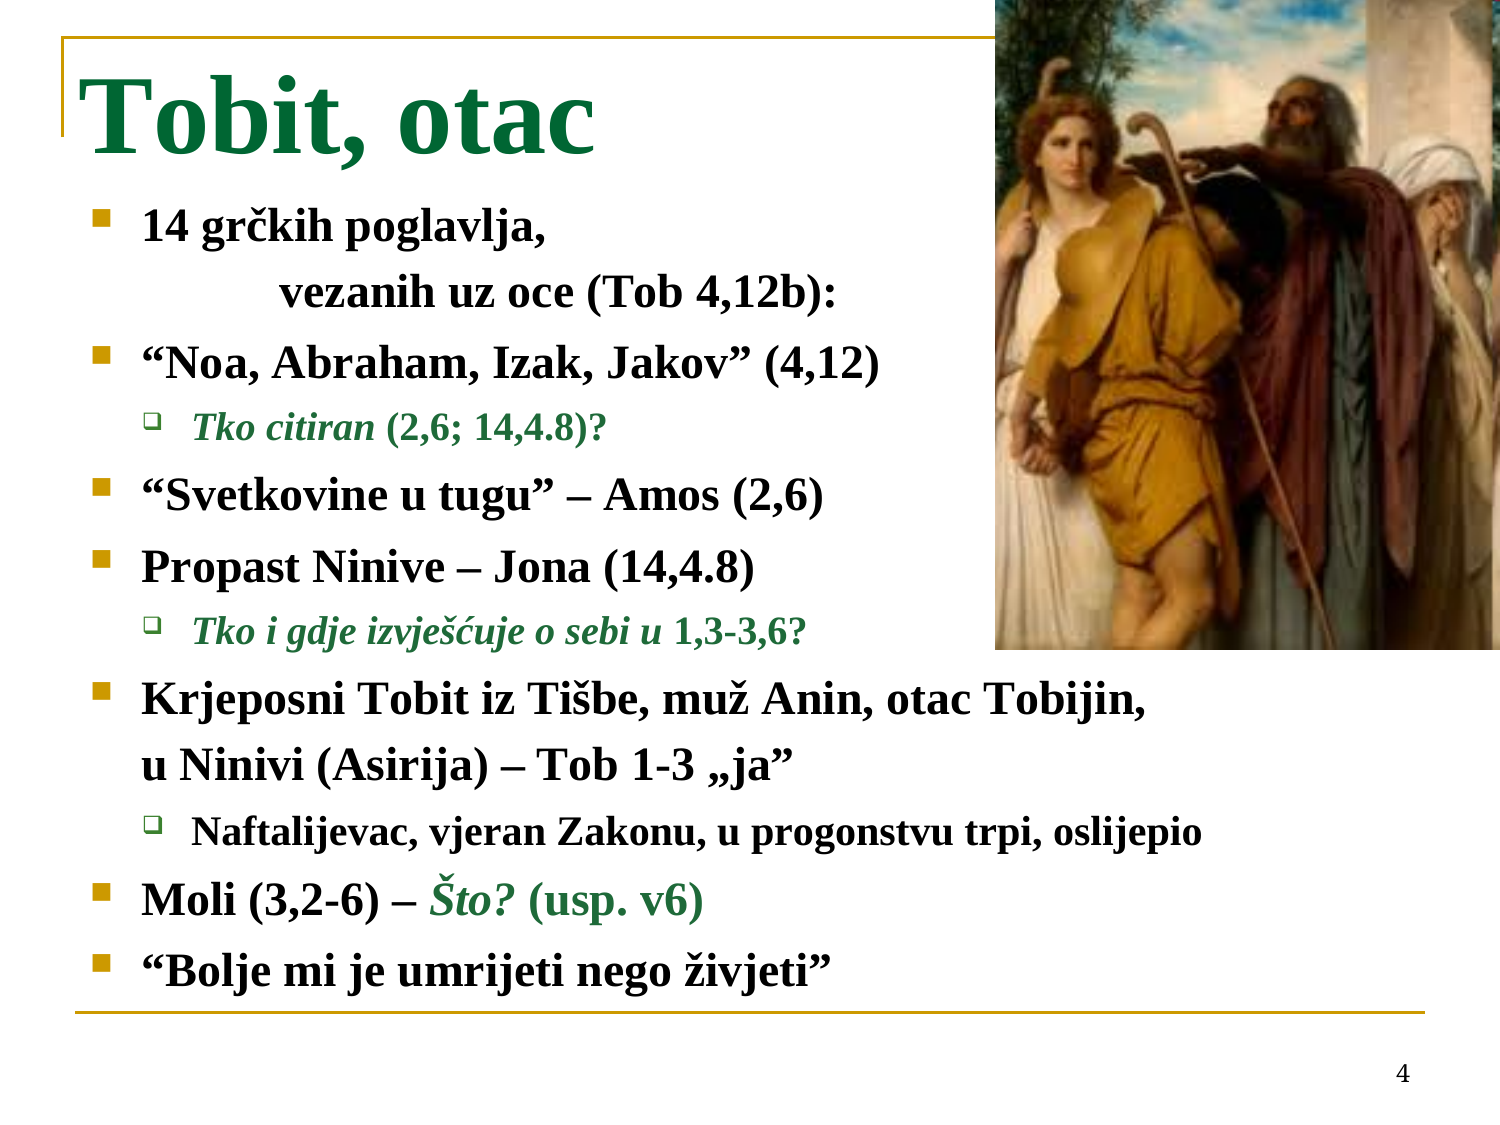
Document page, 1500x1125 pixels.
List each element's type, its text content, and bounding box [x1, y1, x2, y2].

list 14 grčkih poglavlja, vezanih uz oce (Tob 4,12b): “Noa, Abraham, Izak, Jakov” (4,12) Tko citiran (2,6; 14,4.8)? “Svetkovine u tugu” – Amos (2,6) Propast Ninive – Jona (14,4.8) Tko i gdje izvješćuje o sebi u 1,3-3,6? Krjeposni Tobit iz Tišbe, muž Anin, otac Tobijin, u Ninivi (Asirija) – Tob 1-3 „ja” Naftalijevac, vjeran Zakonu, u progonstvu trpi, oslijepio Moli (3,2-6) – Što? (usp. v6) “Bolje mi je umrijeti nego živjeti” [75, 177, 1426, 1006]
text_box <number> [1074, 1024, 1426, 1100]
picture [995, 0, 1500, 650]
title Tobit, otac [63, 33, 995, 221]
